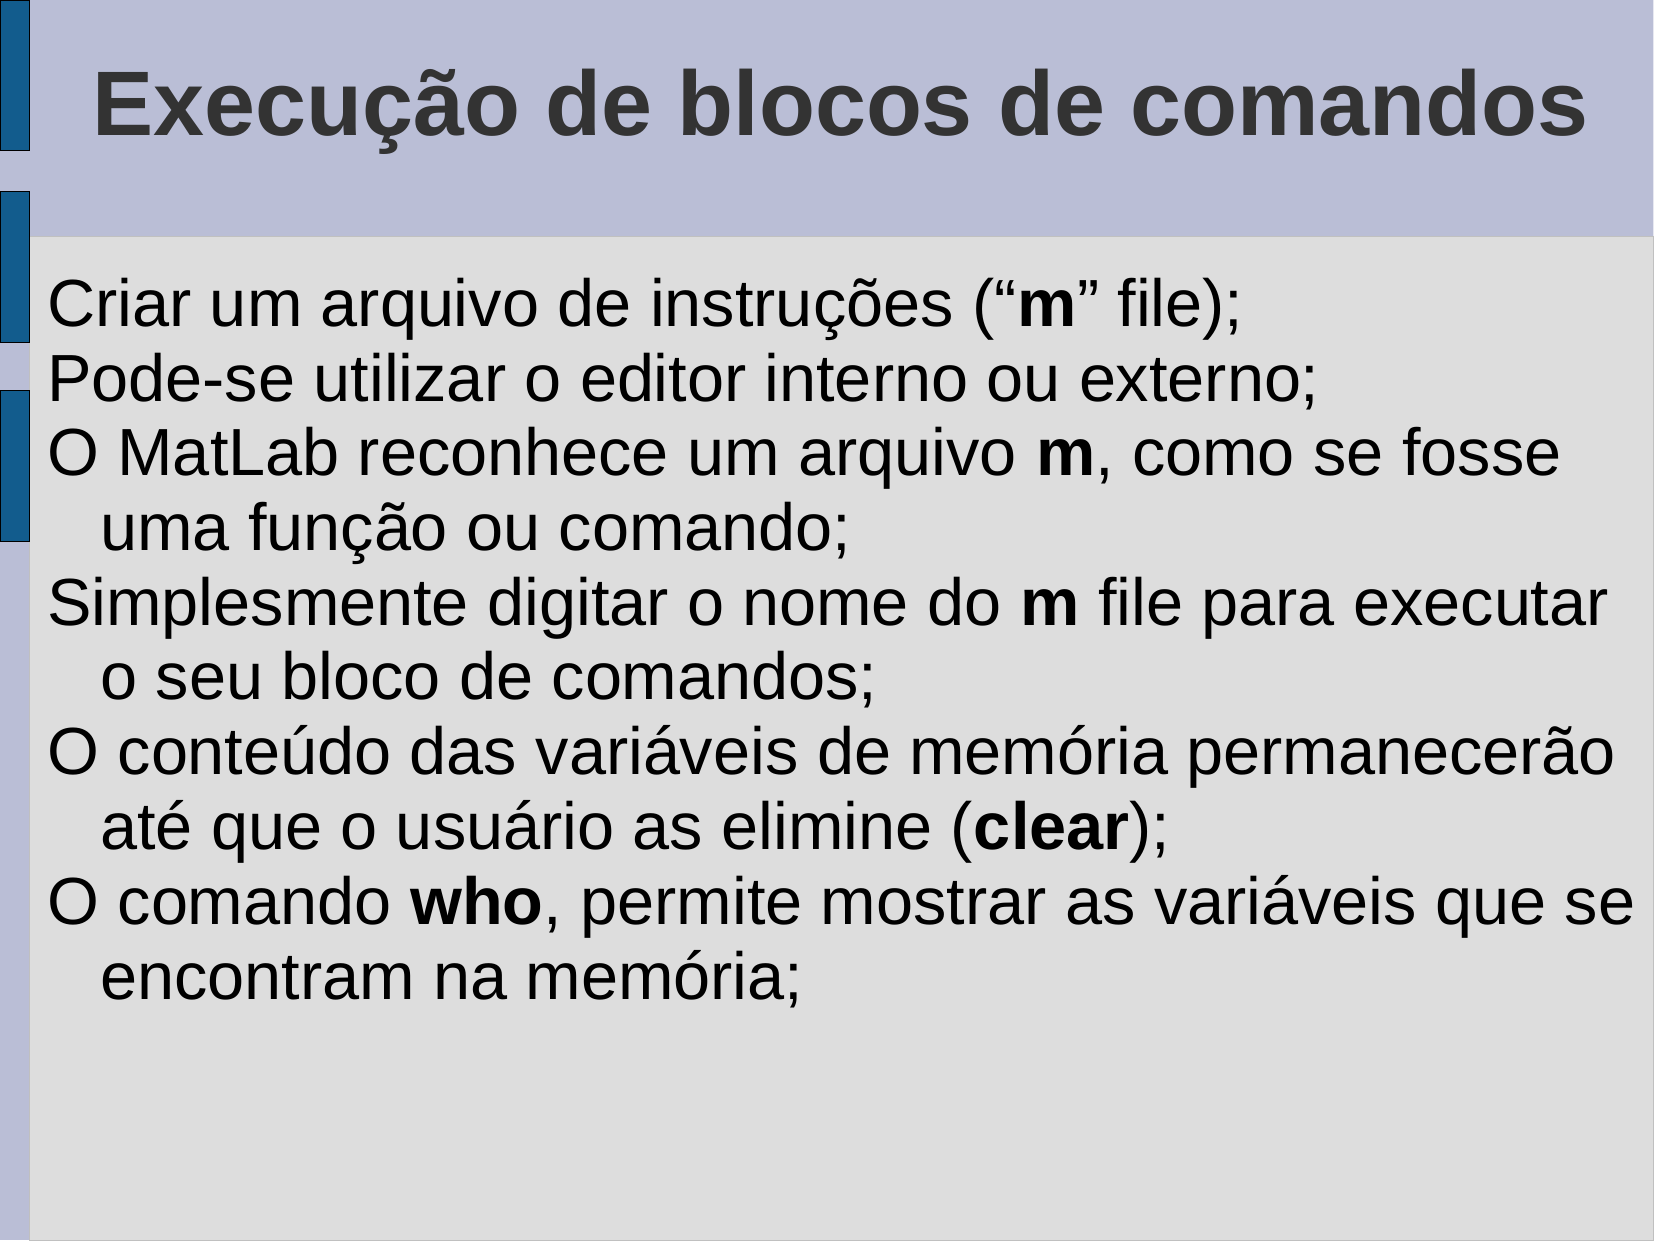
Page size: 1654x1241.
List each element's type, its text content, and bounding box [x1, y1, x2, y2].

list Criar um arquivo de instruções (“m” file); Pode-se utilizar o editor interno ou externo; O MatLab reconhece um arquivo m, como se fosse uma função ou comando; Simplesmente digitar o nome do m file para executar o seu bloco de comandos; O conteúdo das variáveis de memória permanecerão até que o usuário as elimine (clear); O comando who, permite mostrar as variáveis que se encontram na memória; [29, 265, 1654, 1196]
title Execução de blocos de comandos [29, 7, 1654, 200]
